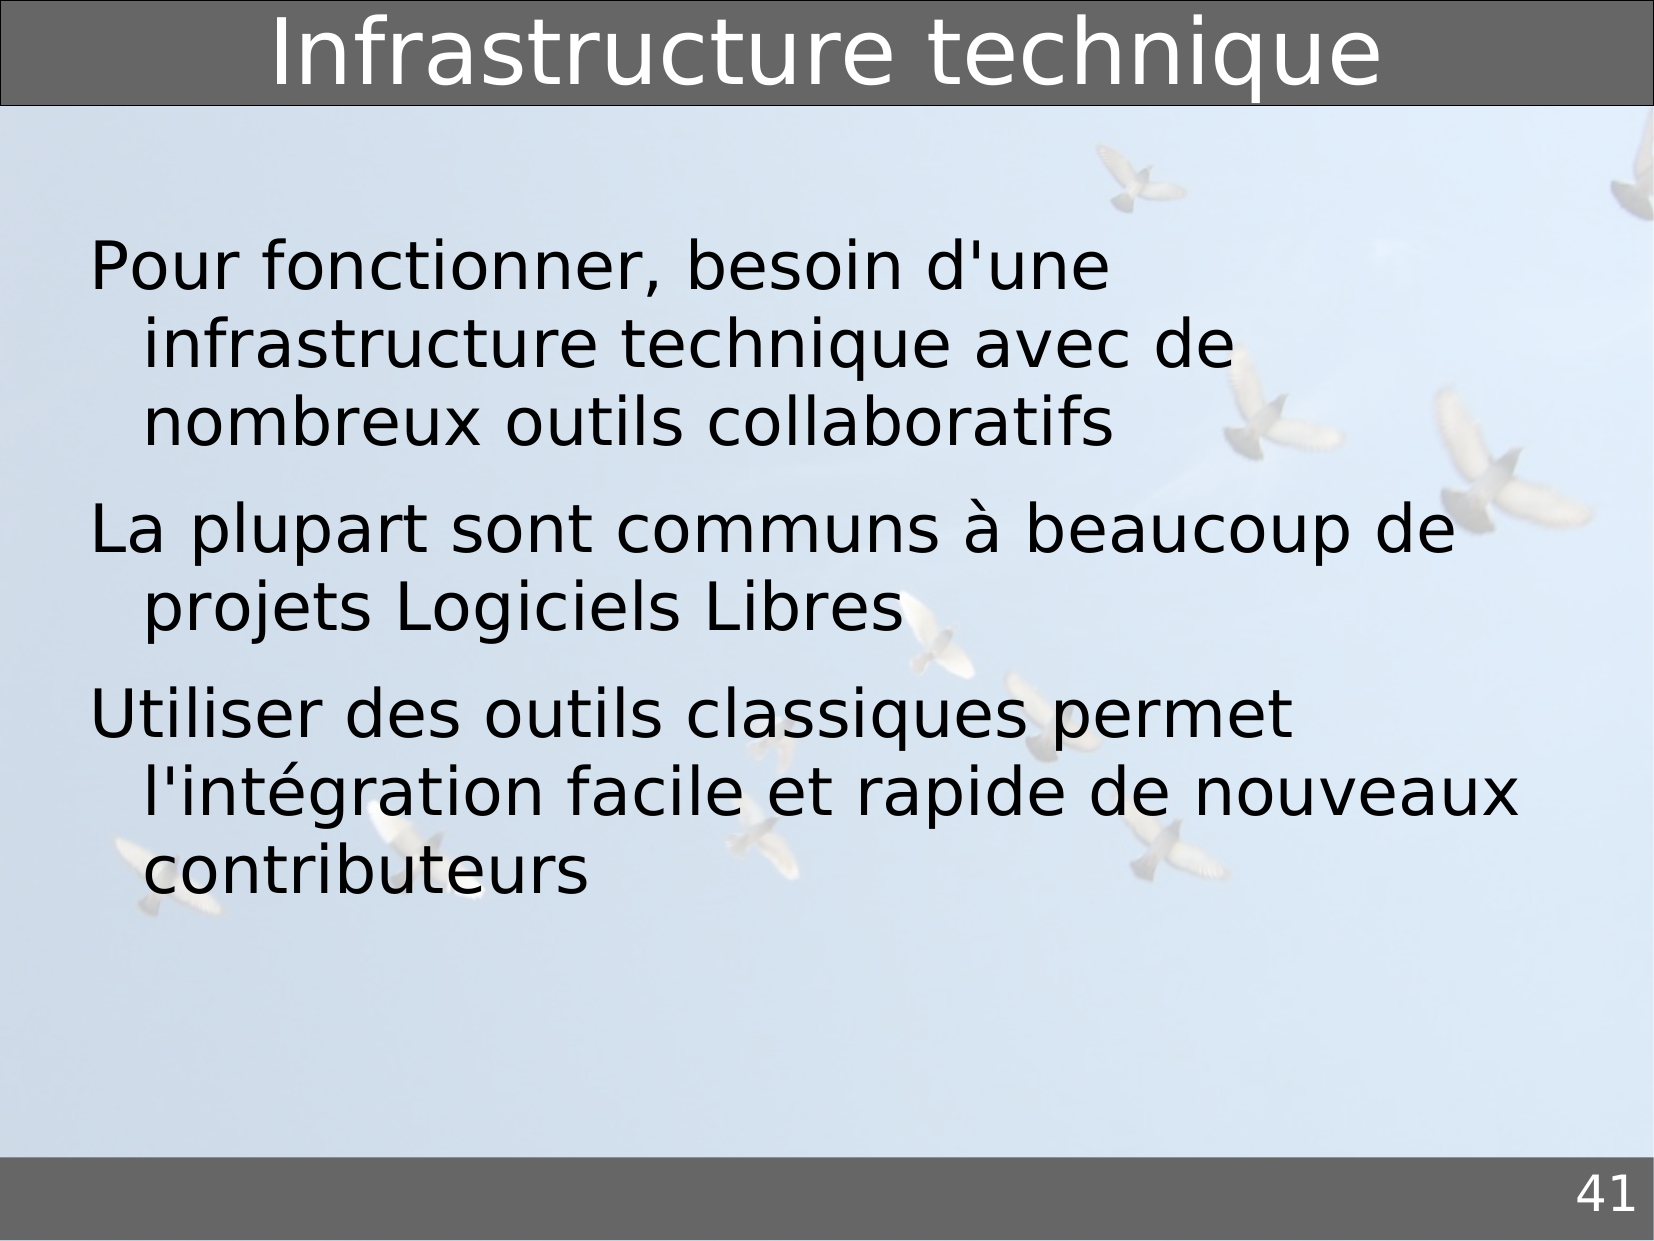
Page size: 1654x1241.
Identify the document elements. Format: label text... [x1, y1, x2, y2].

title Infrastructure technique [0, 0, 1654, 107]
list Pour fonctionner, besoin d'une infrastructure technique avec de nombreux outils collaboratifs La plupart sont communs à beaucoup de projets Logiciels Libres Utiliser des outils classiques permet l'intégration facile et rapide de nouveaux contributeurs [72, 227, 1561, 975]
